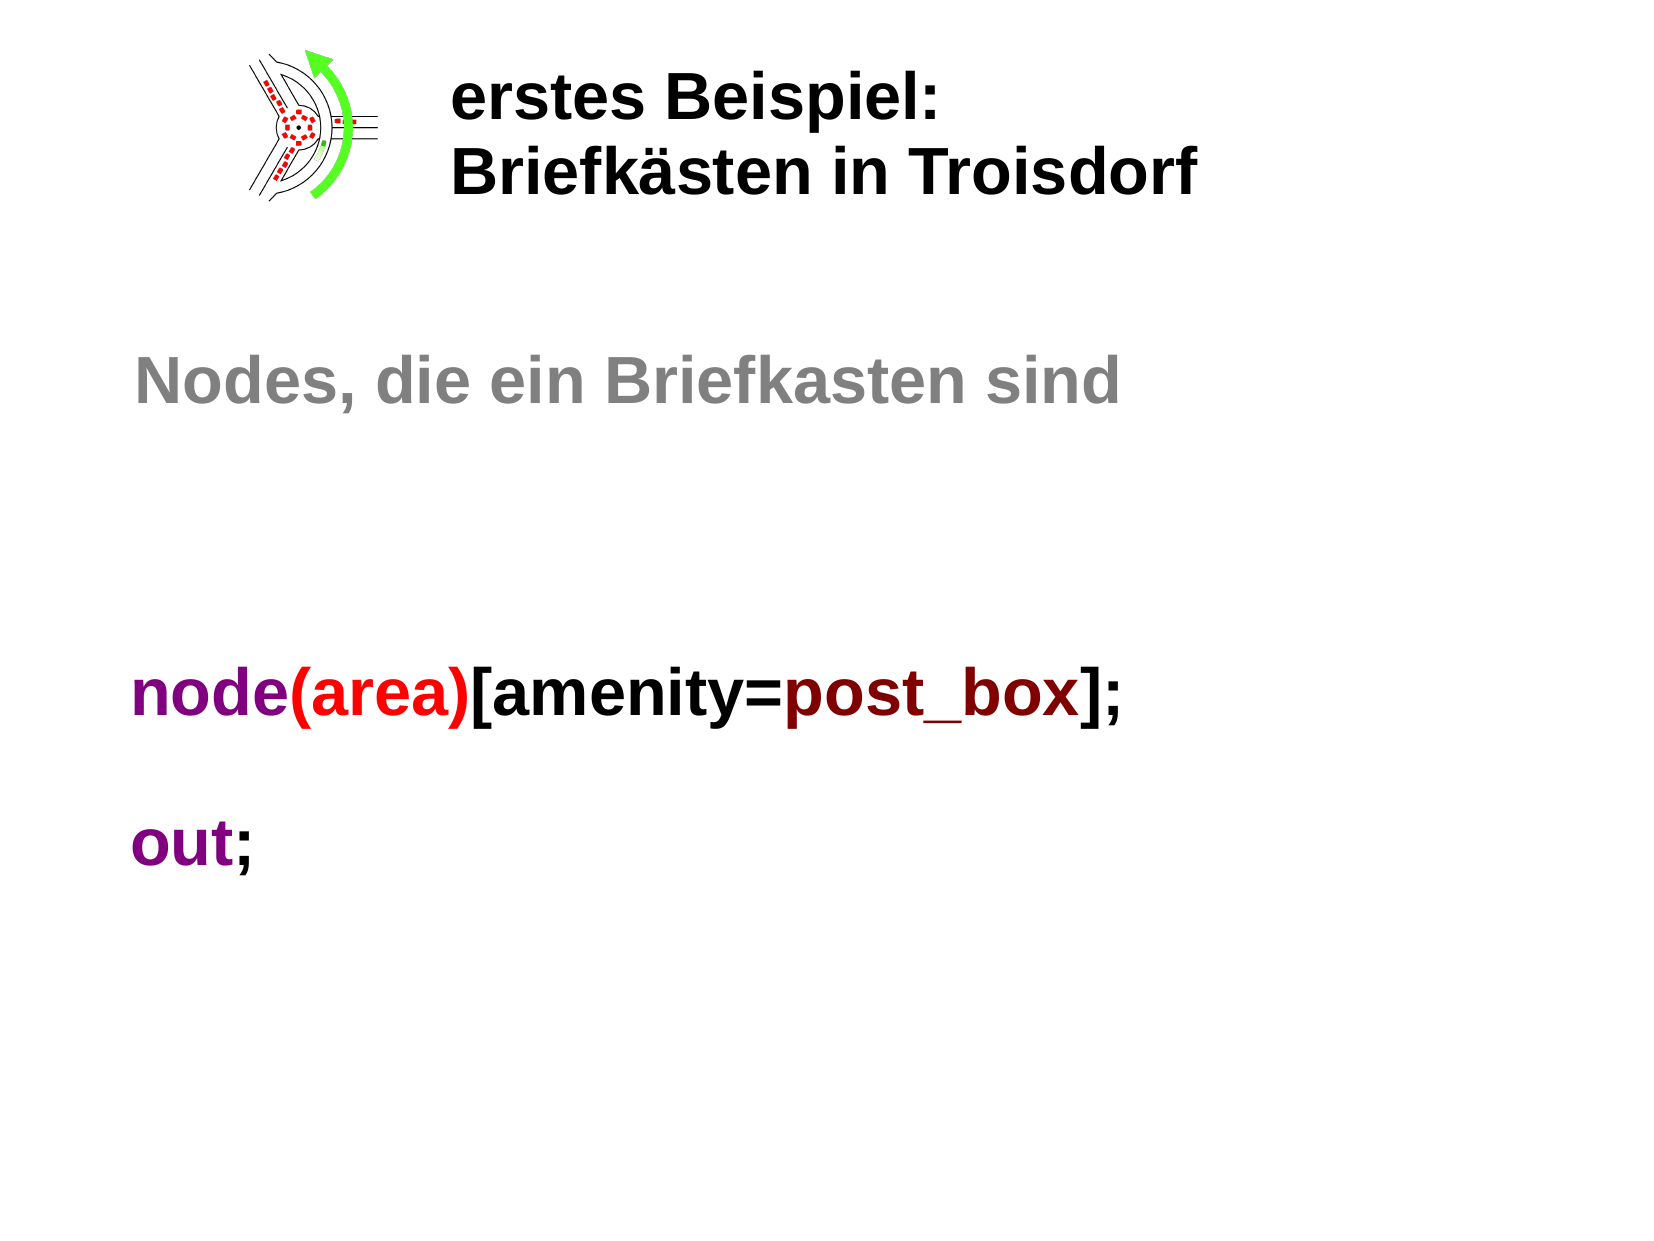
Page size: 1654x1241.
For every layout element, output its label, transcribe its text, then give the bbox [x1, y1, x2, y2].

text_box node(area)[amenity=post_box]; out; [115, 498, 1143, 888]
text_box erstes Beispiel: Briefkästen in Troisdorf [435, 52, 1215, 217]
picture [232, 49, 390, 206]
text_box Nodes, die ein Briefkasten sind [119, 336, 1141, 426]
